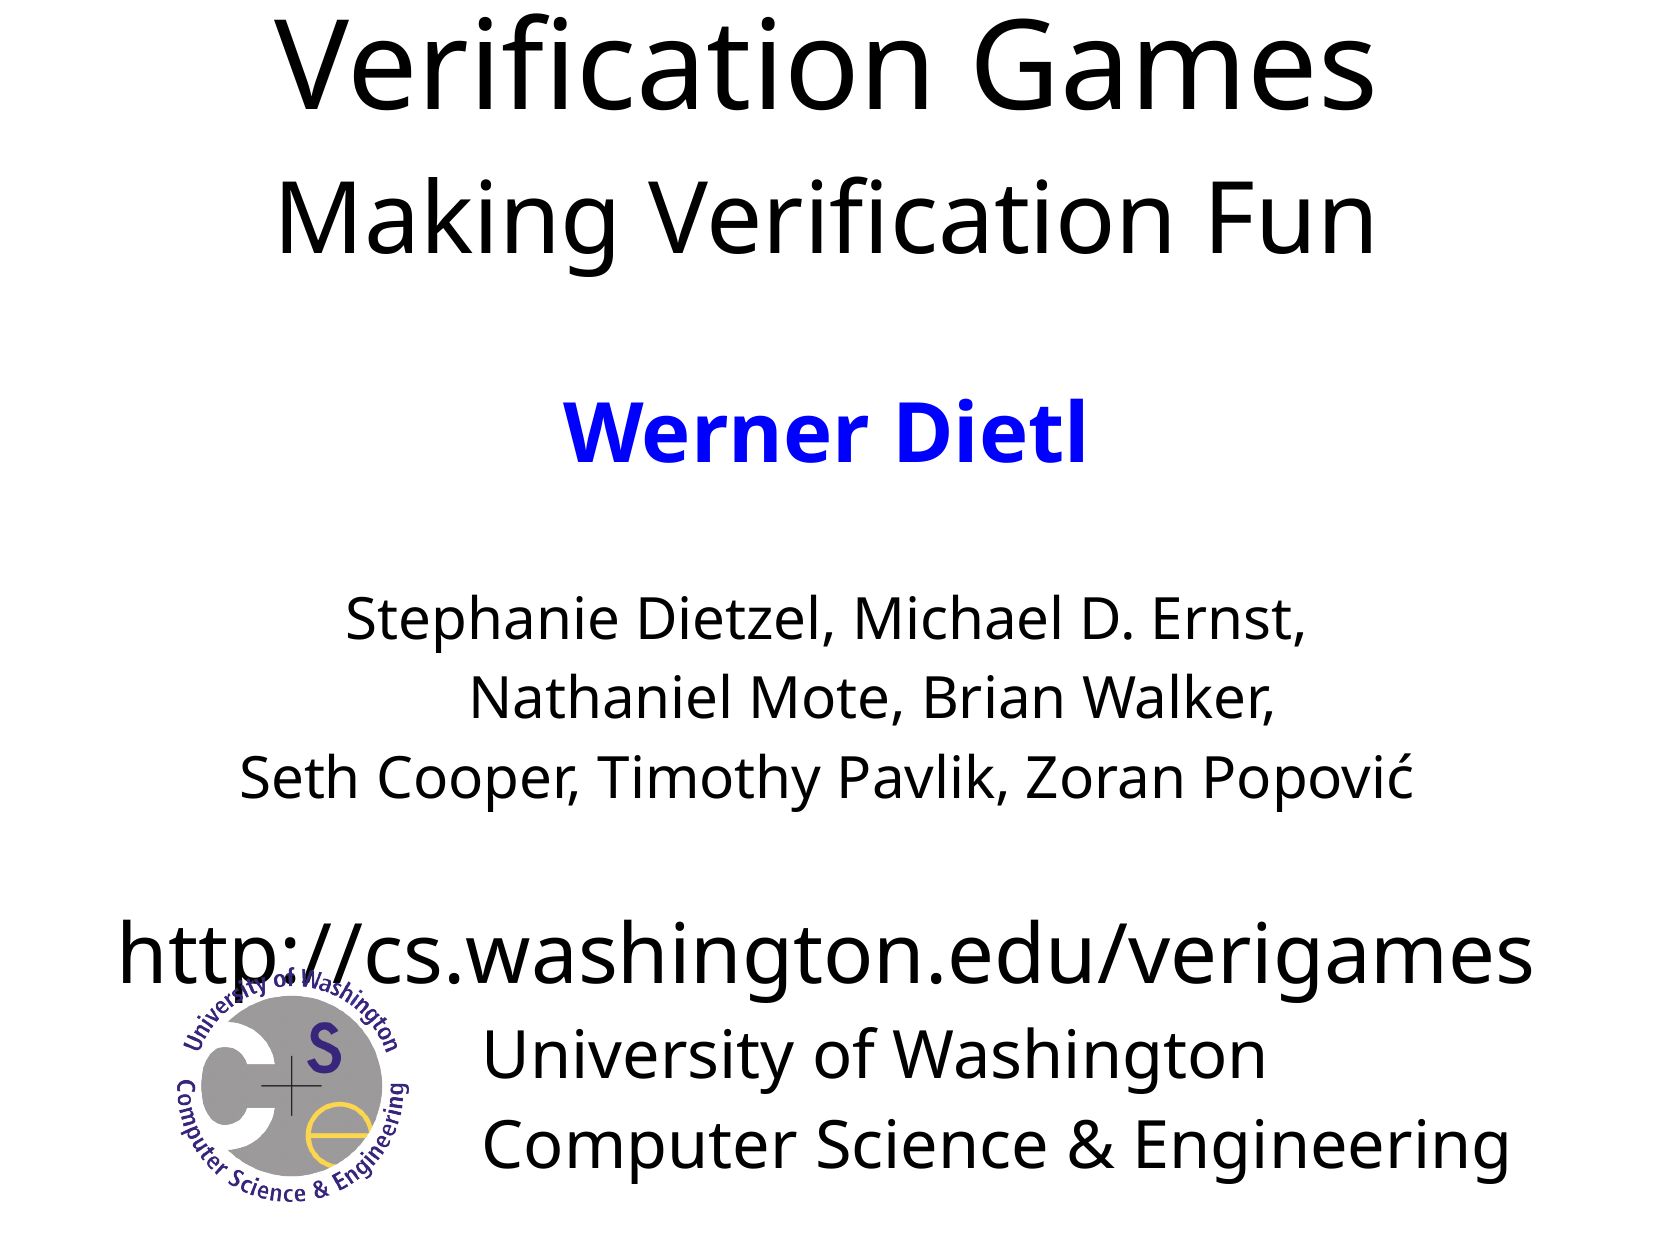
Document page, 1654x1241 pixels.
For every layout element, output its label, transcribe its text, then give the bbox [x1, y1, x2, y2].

text_box University of Washington Computer Science & Engineering [466, 999, 1476, 1170]
subtitle Verification Games Making Verification Fun Werner Dietl Stephanie Dietzel, Michael D. Ernst, Nathaniel Mote, Brian Walker, Seth Cooper, Timothy Pavlik, Zoran Popović http://cs.washington.edu/verigames [82, 50, 1571, 933]
picture [177, 967, 409, 1202]
